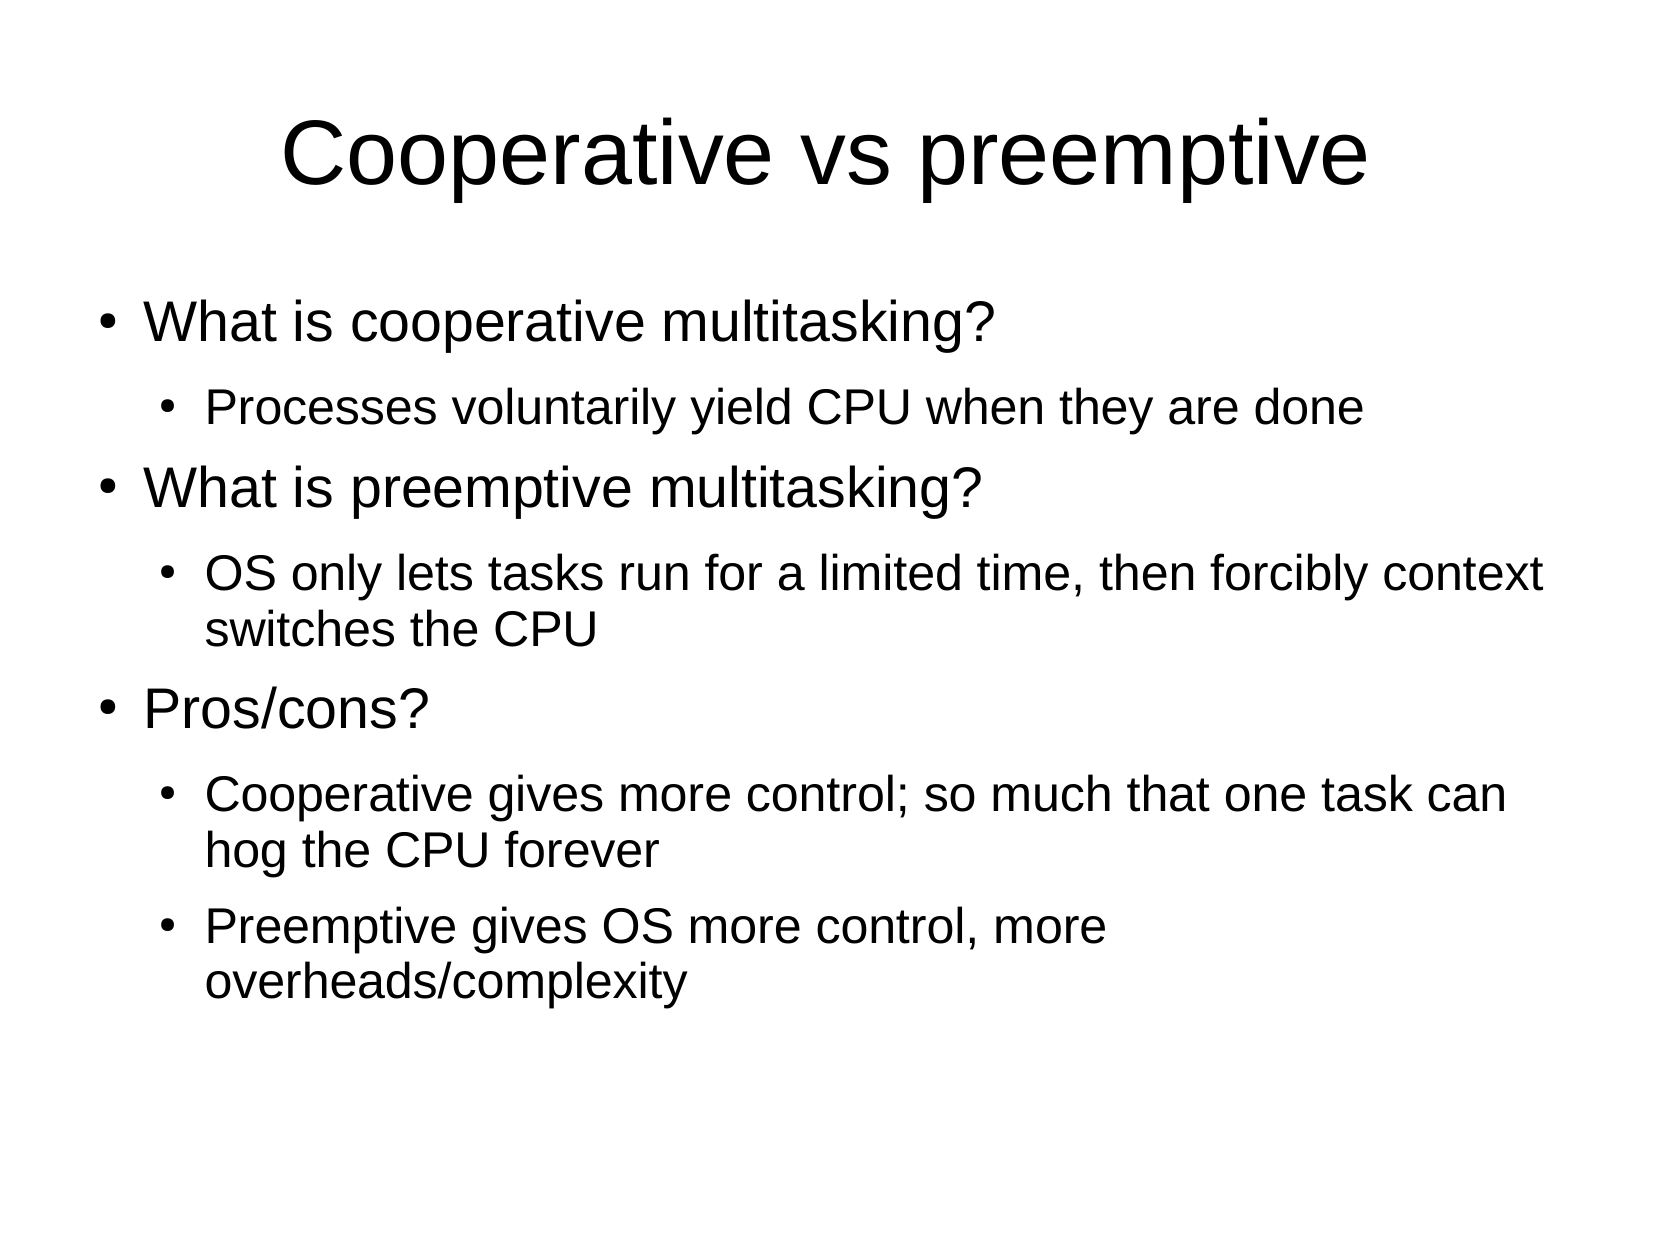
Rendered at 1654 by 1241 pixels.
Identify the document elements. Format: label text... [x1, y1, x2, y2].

title Cooperative vs preemptive [82, 49, 1571, 257]
list What is cooperative multitasking? Processes voluntarily yield CPU when they are done What is preemptive multitasking? OS only lets tasks run for a limited time, then forcibly context switches the CPU Pros/cons? Cooperative gives more control; so much that one task can hog the CPU forever Preemptive gives OS more control, more overheads/complexity [82, 290, 1571, 1010]
